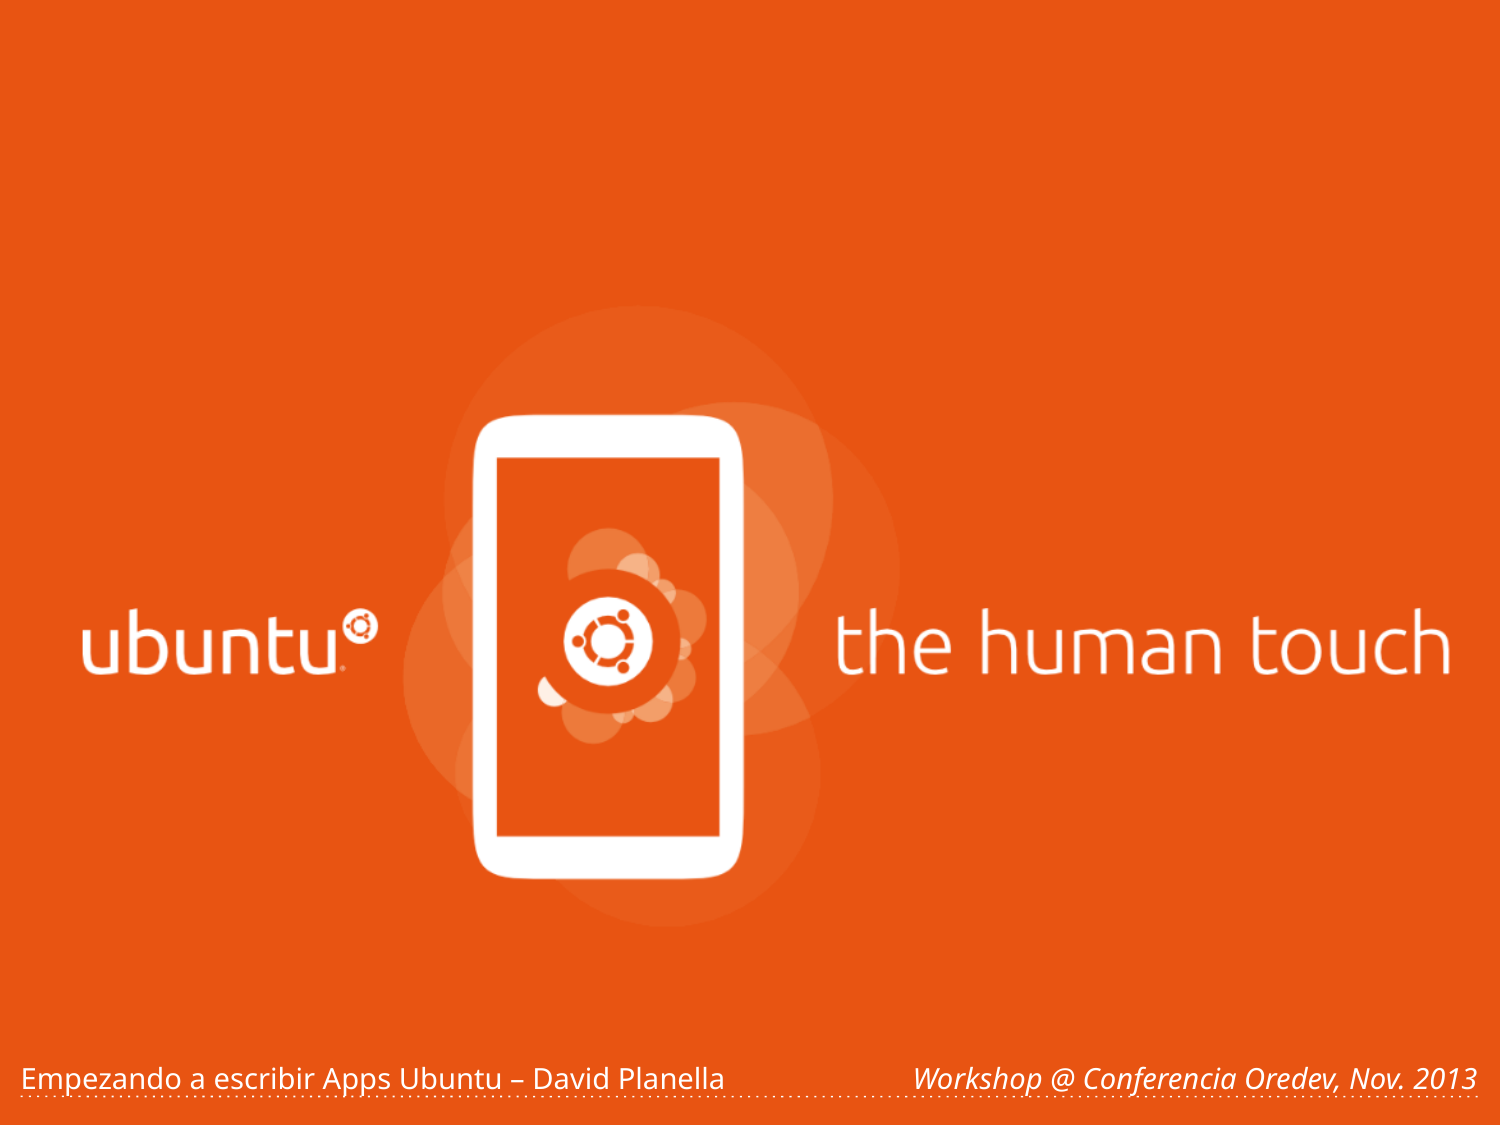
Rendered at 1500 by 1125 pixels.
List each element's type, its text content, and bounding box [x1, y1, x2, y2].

text_box Workshop @ Conferencia Oredev, Nov. 2013 [897, 1051, 1500, 1100]
text_box Empezando a escribir Apps Ubuntu – David Planella [5, 1051, 897, 1100]
picture [47, 259, 1492, 969]
